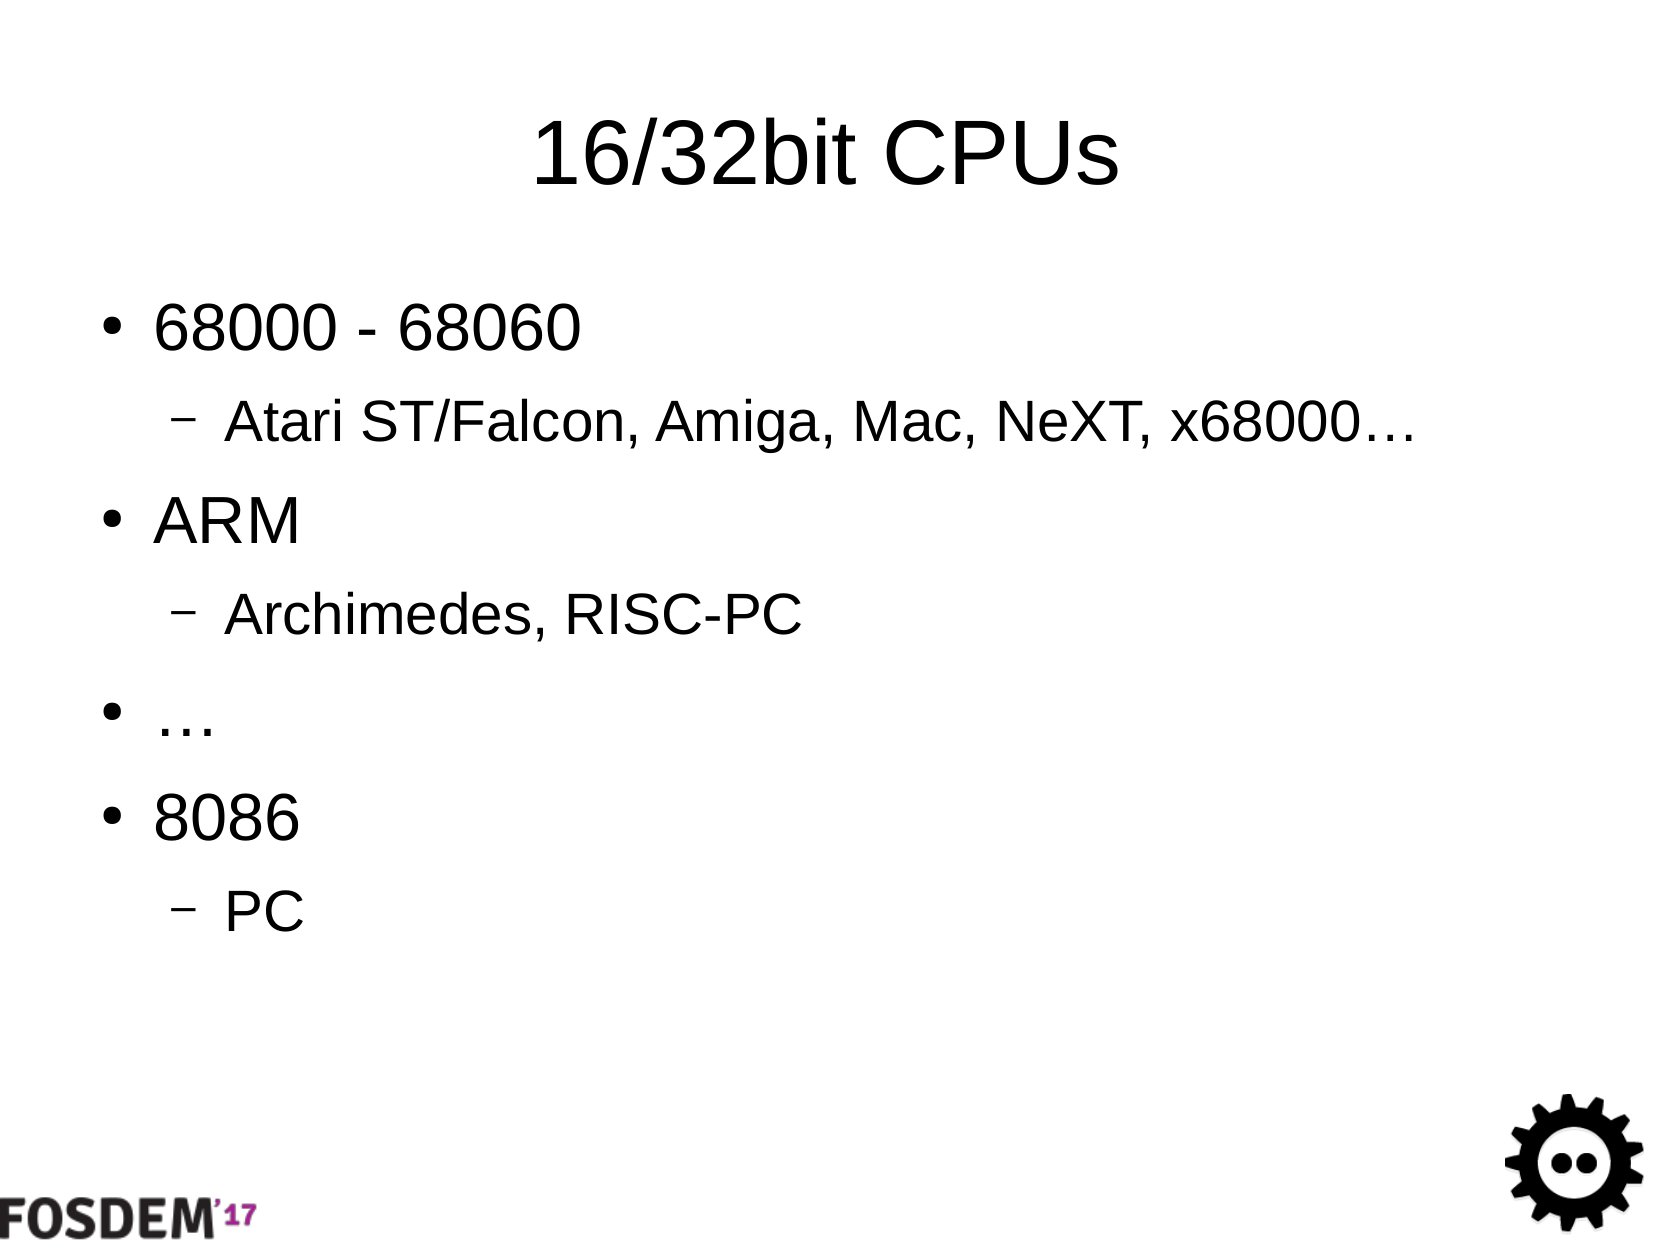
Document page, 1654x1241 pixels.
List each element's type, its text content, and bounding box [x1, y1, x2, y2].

picture [0, 1196, 258, 1241]
picture [1505, 1094, 1648, 1235]
title 16/32bit CPUs [82, 49, 1571, 257]
list 68000 - 68060 Atari ST/Falcon, Amiga, Mac, NeXT, x68000… ARM Archimedes, RISC-PC … 8086 PC [82, 290, 1571, 1010]
